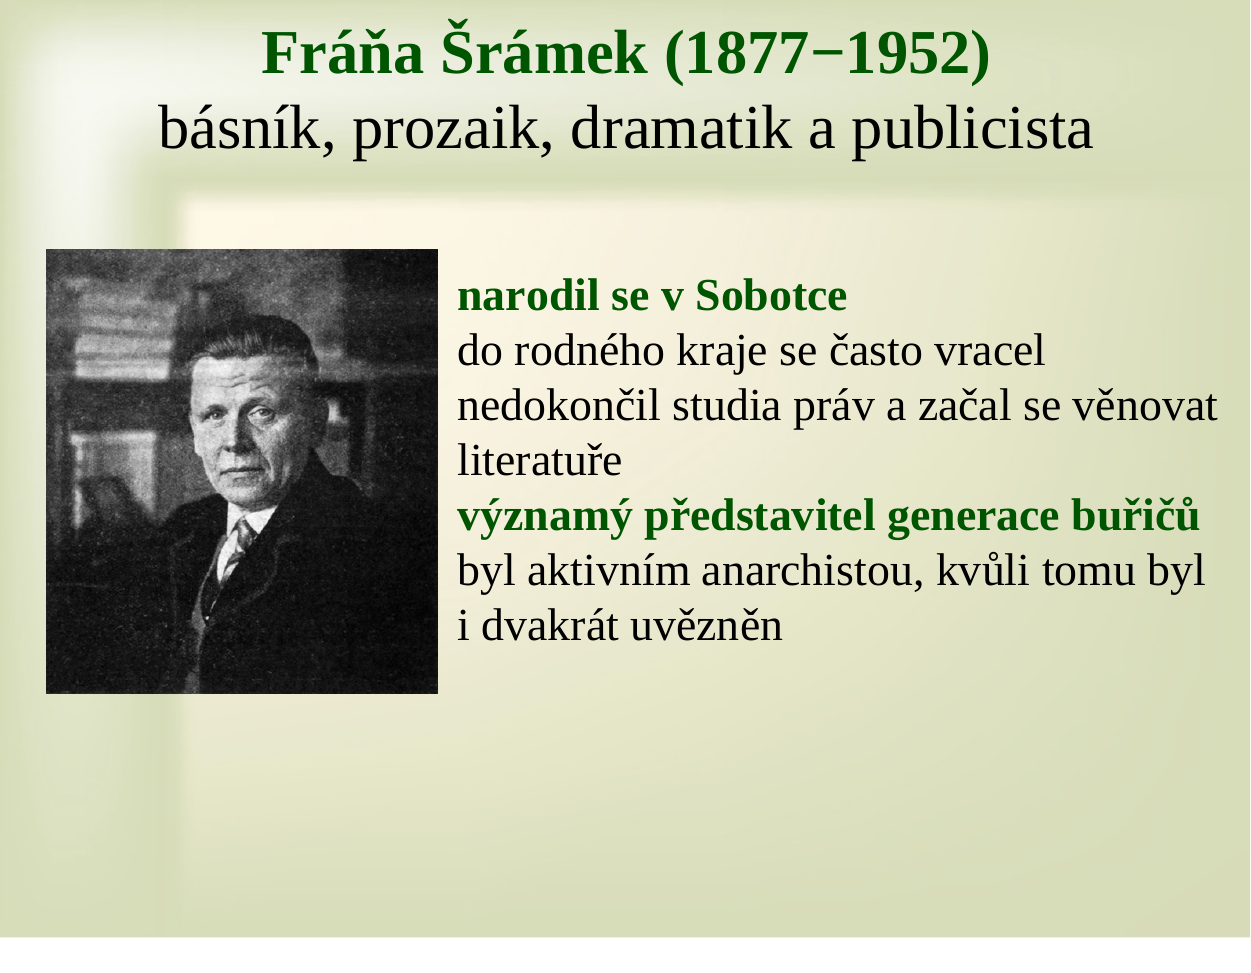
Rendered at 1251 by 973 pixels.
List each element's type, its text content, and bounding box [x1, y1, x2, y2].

text_box narodil se v Sobotce do rodného kraje se často vracel nedokončil studia práv a začal se věnovat literatuře významý představitel generace buřičů byl aktivním anarchistou, kvůli tomu byl i dvakrát uvězněn [442, 202, 1251, 658]
text_box Fráňa Šrámek (1877−1952) básník, prozaik, dramatik a publicista [136, 3, 1117, 169]
picture [0, 0, 1251, 972]
